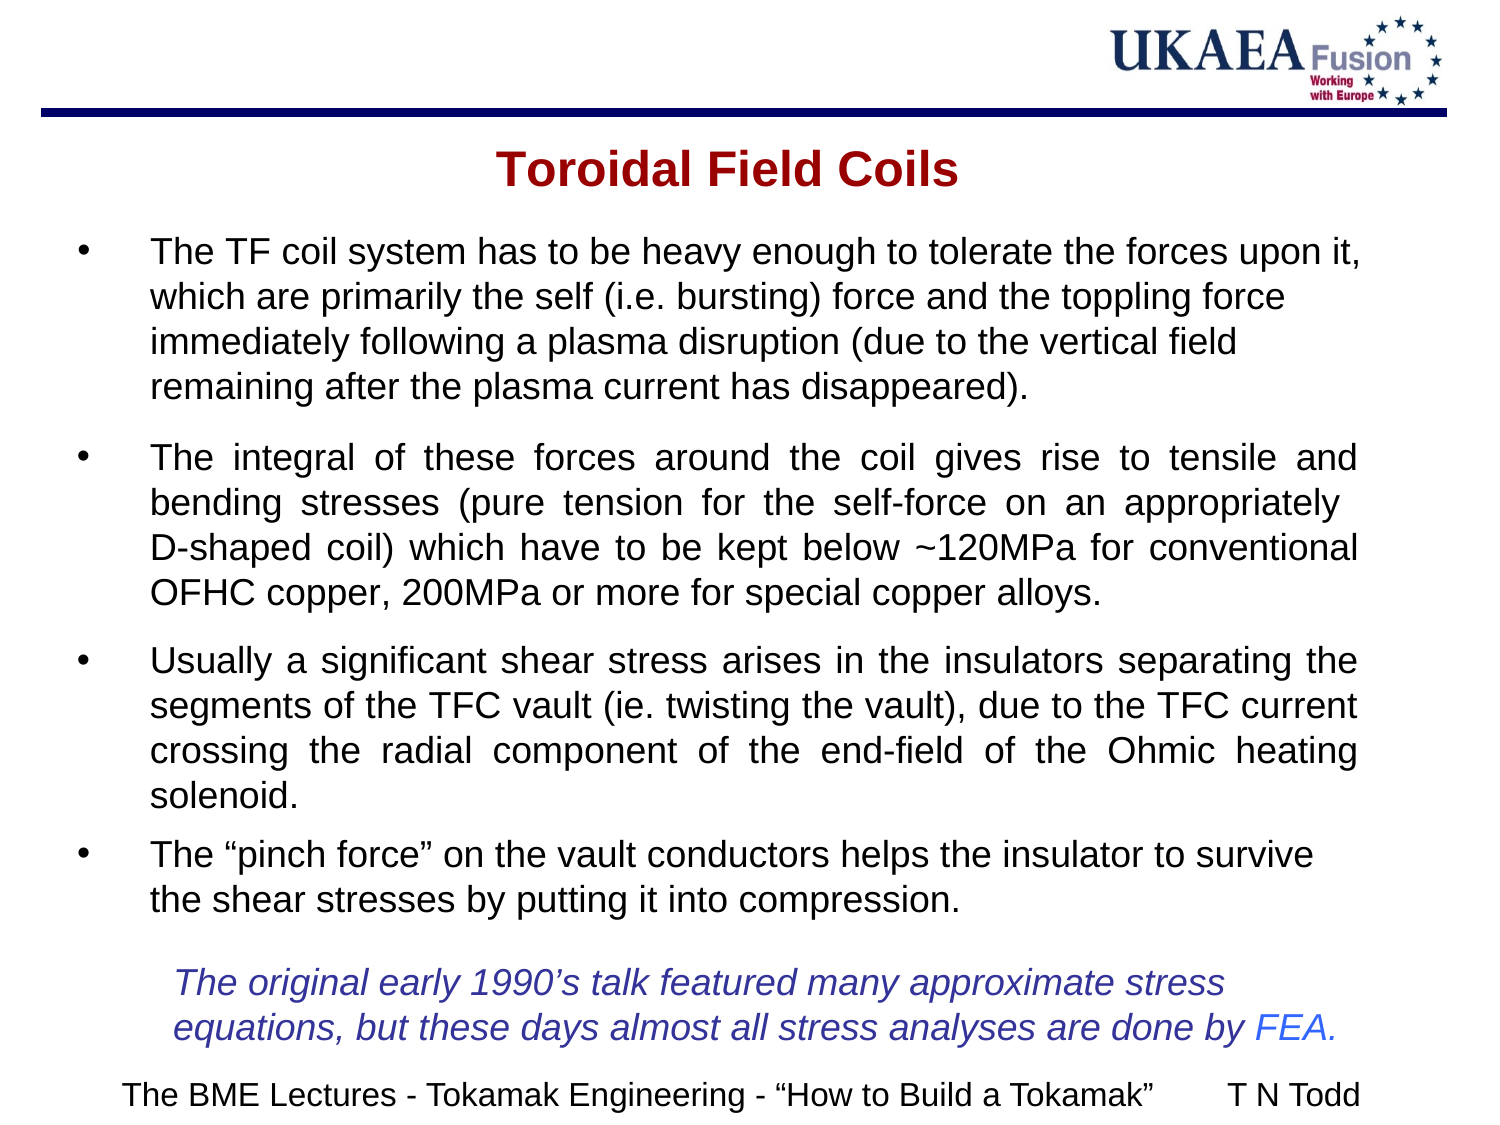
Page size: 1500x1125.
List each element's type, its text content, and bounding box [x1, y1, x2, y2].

text_box The “pinch force” on the vault conductors helps the insulator to survive the shear stresses by putting it into compression. [62, 822, 1362, 928]
text_box The integral of these forces around the coil gives rise to tensile and bending stresses (pure tension for the self-force on an appropriately D-shaped coil) which have to be kept below ~120MPa for conventional OFHC copper, 200MPa or more for special copper alloys. Usually a significant shear stress arises in the insulators separating the segments of the TFC vault (ie. twisting the vault), due to the TFC current crossing the radial component of the end-field of the Ohmic heating solenoid. [62, 425, 1374, 825]
text_box Toroidal Field Coils [426, 128, 1030, 205]
text_box The TF coil system has to be heavy enough to tolerate the forces upon it, which are primarily the self (i.e. bursting) force and the toppling force immediately following a plasma disruption (due to the vertical field remaining after the plasma current has disappeared). [62, 219, 1398, 415]
text_box The original early 1990’s talk featured many approximate stress equations, but these days almost all stress analyses are done by FEA. [85, 949, 1385, 1056]
picture [1107, 15, 1443, 106]
